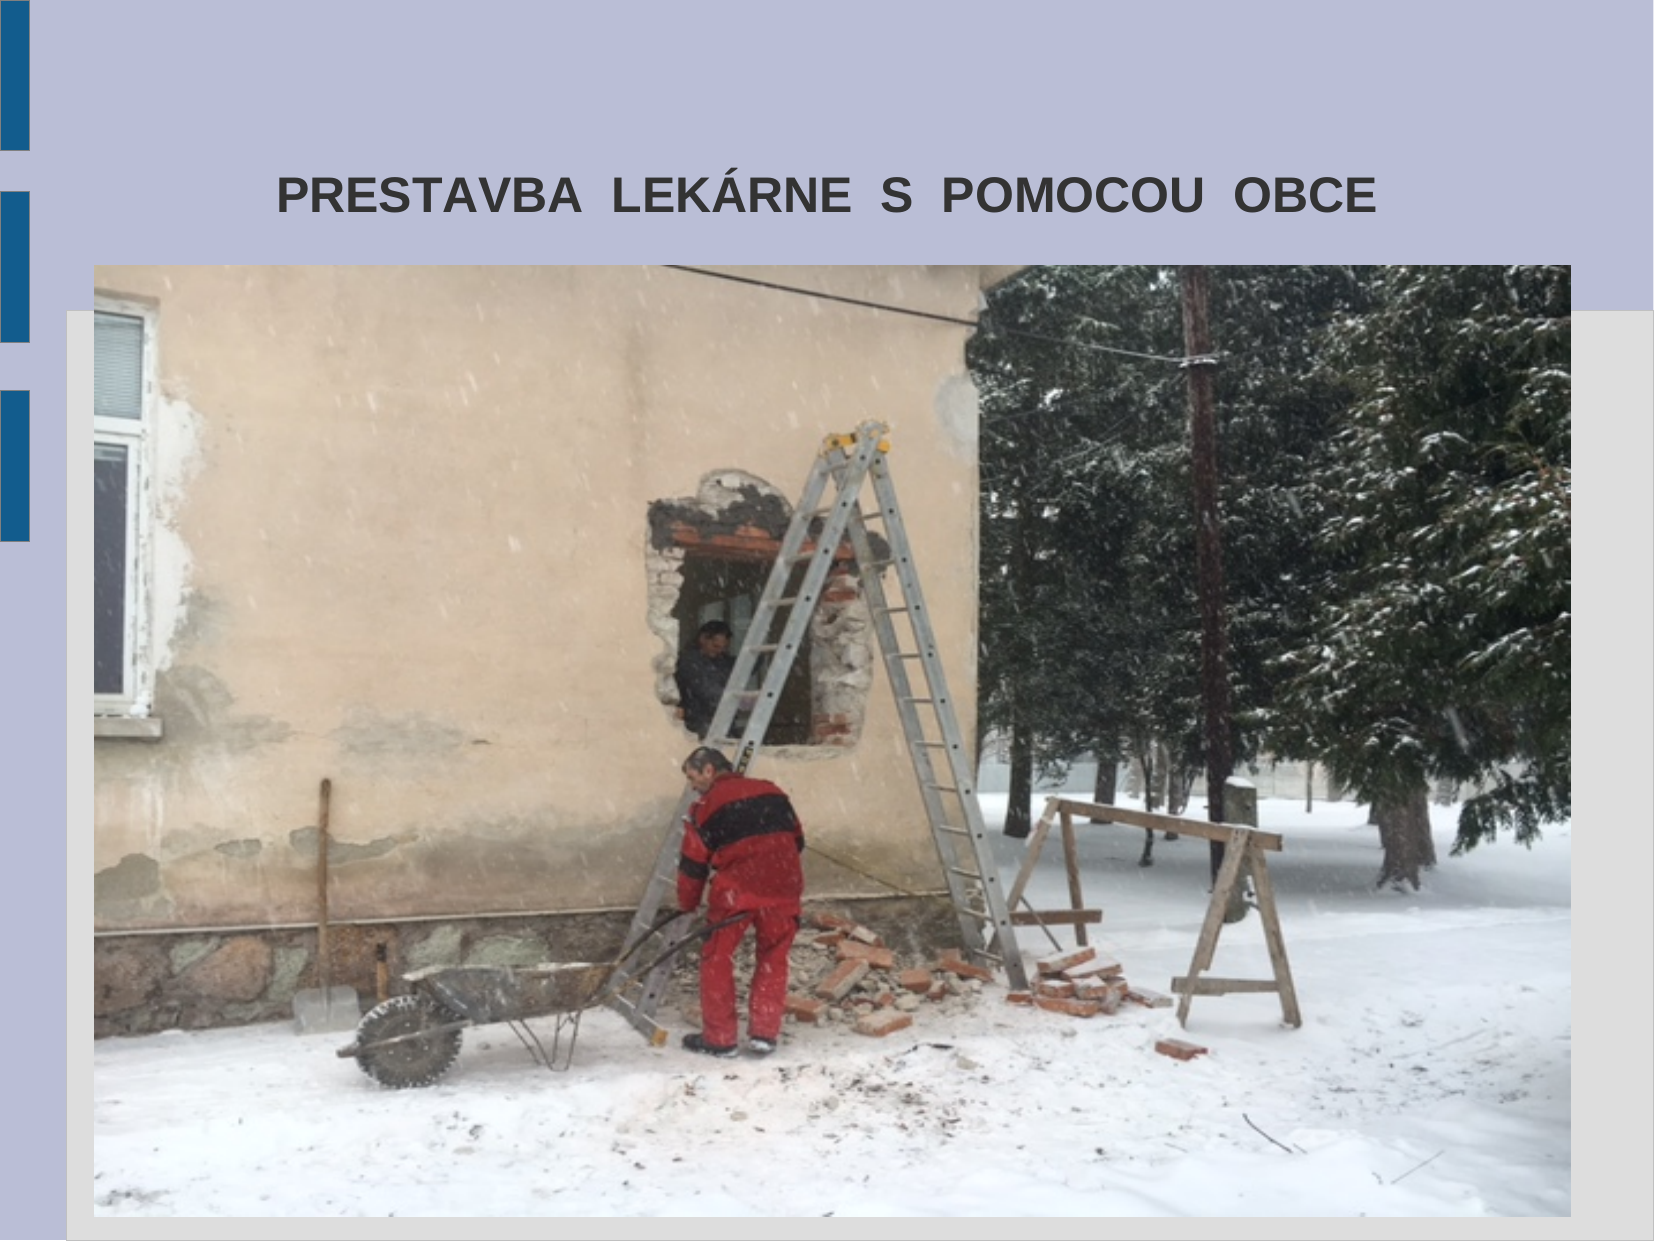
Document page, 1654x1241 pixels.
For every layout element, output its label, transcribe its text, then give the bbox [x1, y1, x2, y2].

title PRESTAVBA LEKÁRNE S POMOCOU OBCE [121, 91, 1534, 265]
picture [94, 265, 1571, 1217]
